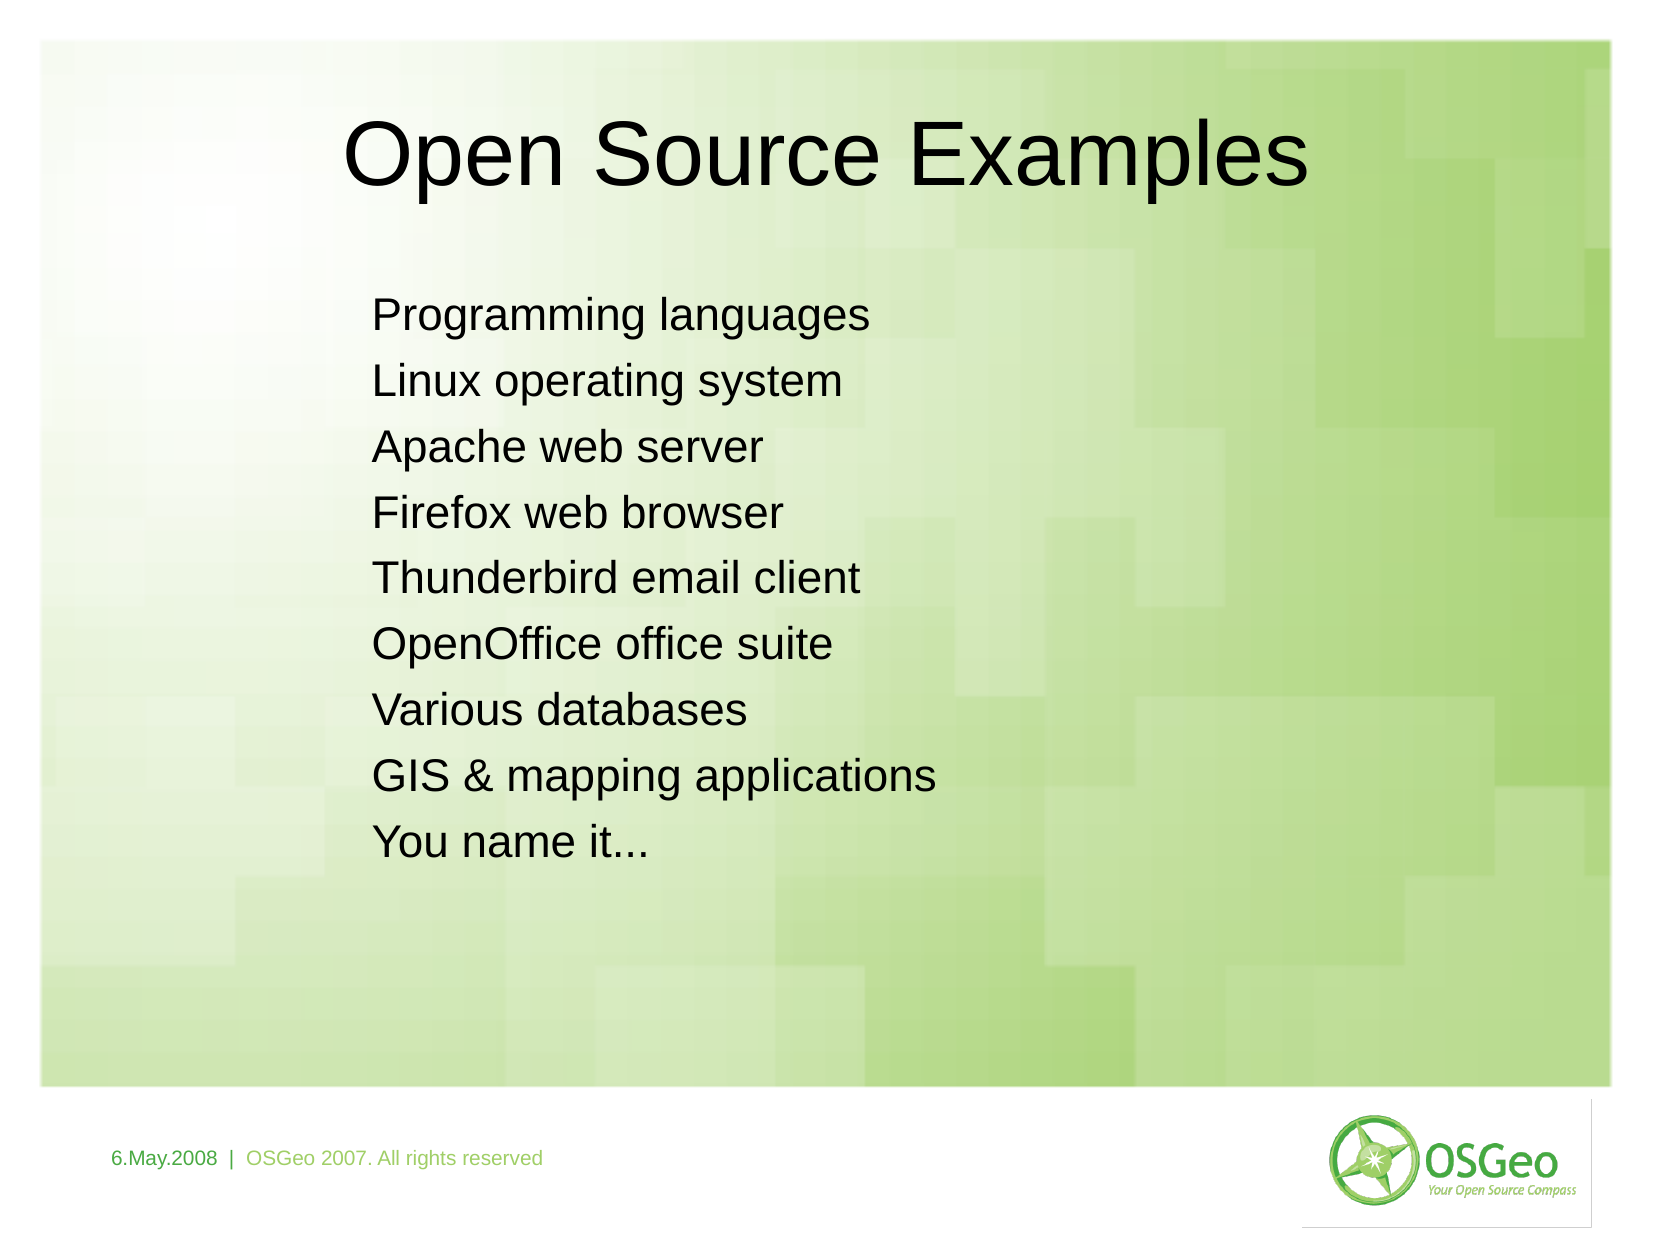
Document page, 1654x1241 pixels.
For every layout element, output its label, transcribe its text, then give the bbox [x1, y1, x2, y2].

picture [0, 1, 1654, 1239]
title Open Source Examples [83, 93, 1571, 215]
list Programming languages Linux operating system Apache web server Firefox web browser Thunderbird email client OpenOffice office suite Various databases GIS & mapping applications You name it... [354, 289, 1516, 964]
